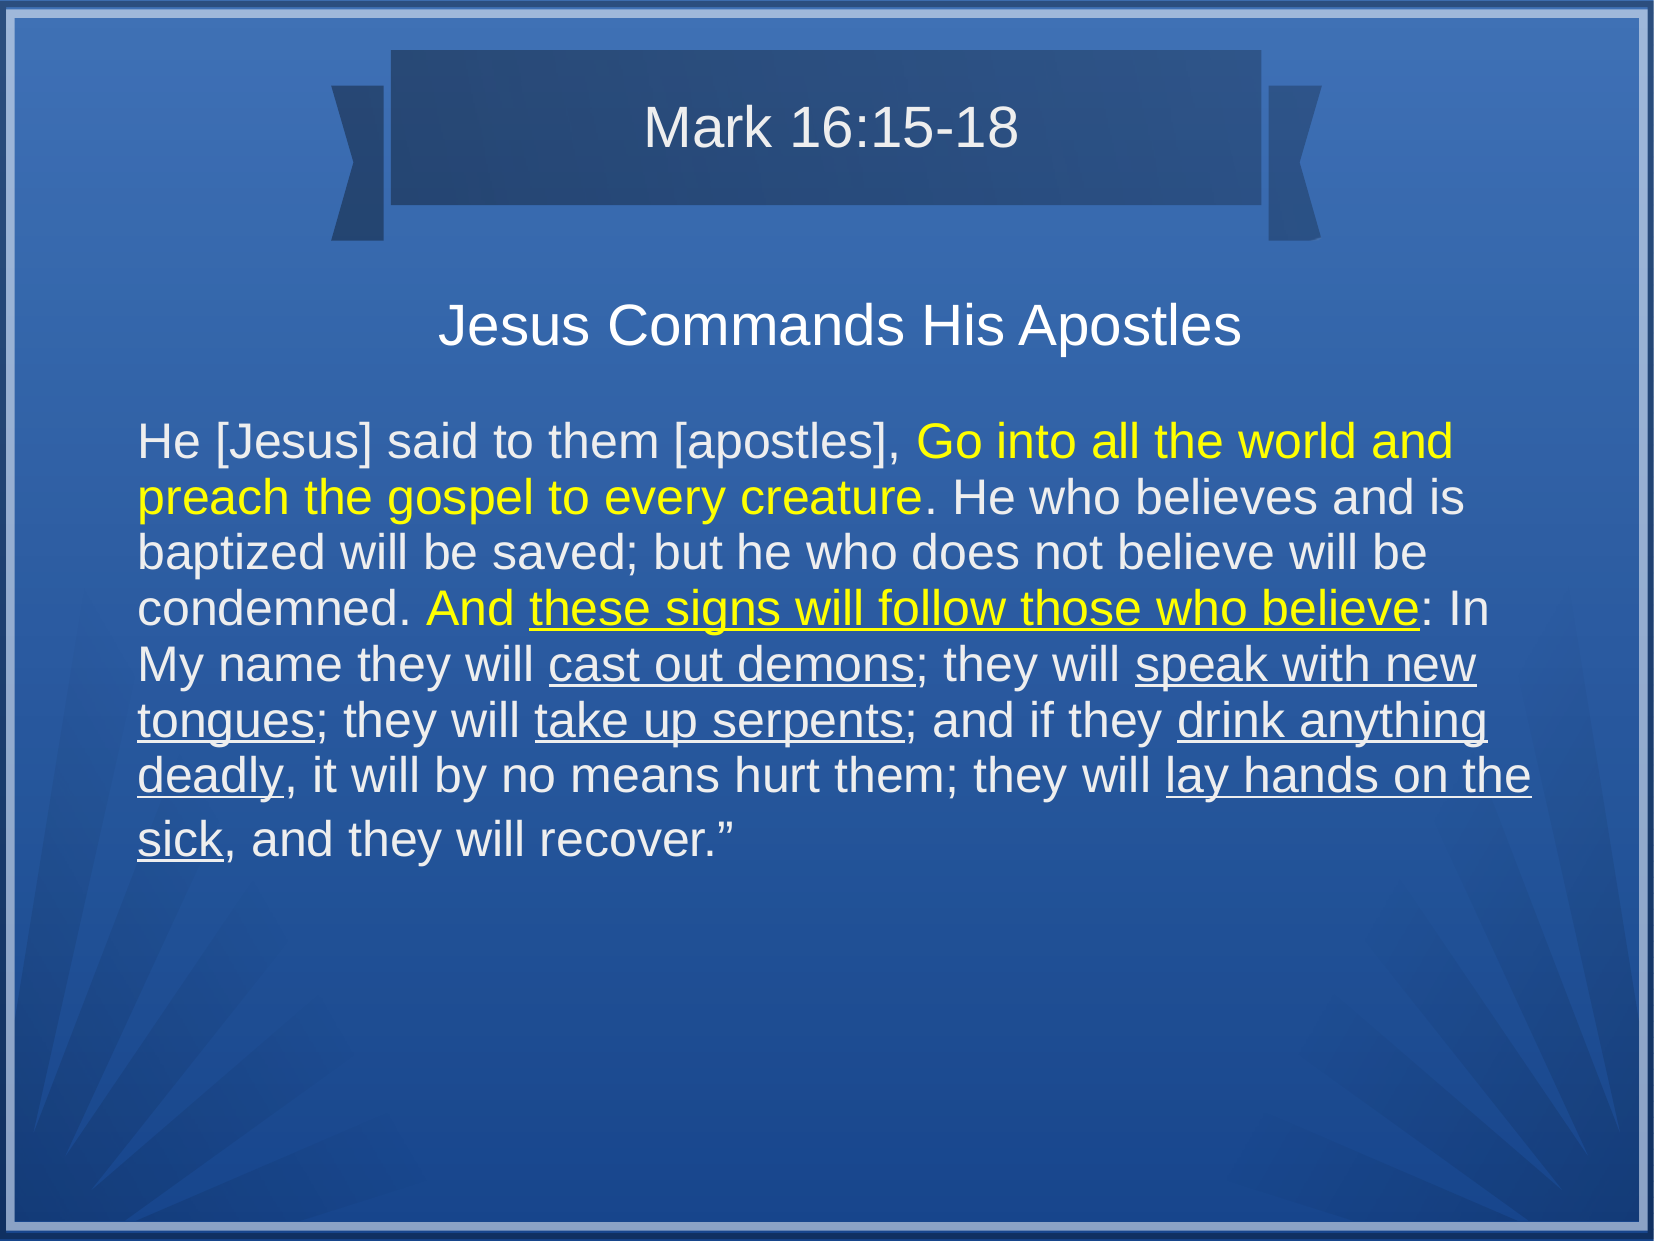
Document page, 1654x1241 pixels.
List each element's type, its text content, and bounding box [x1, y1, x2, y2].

text_box Mark 16:15-18 [576, 73, 1087, 182]
text_box Jesus Commands His Apostles He [Jesus] said to them [apostles], Go into all the world and preach the gospel to every creature. He who believes and is baptized will be saved; but he who does not believe will be condemned. And these signs will follow those who believe: In My name they will cast out demons; they will speak with new tongues; they will take up serpents; and if they drink anything deadly, it will by no means hurt them; they will lay hands on the sick, and they will recover.” [122, 285, 1560, 1191]
